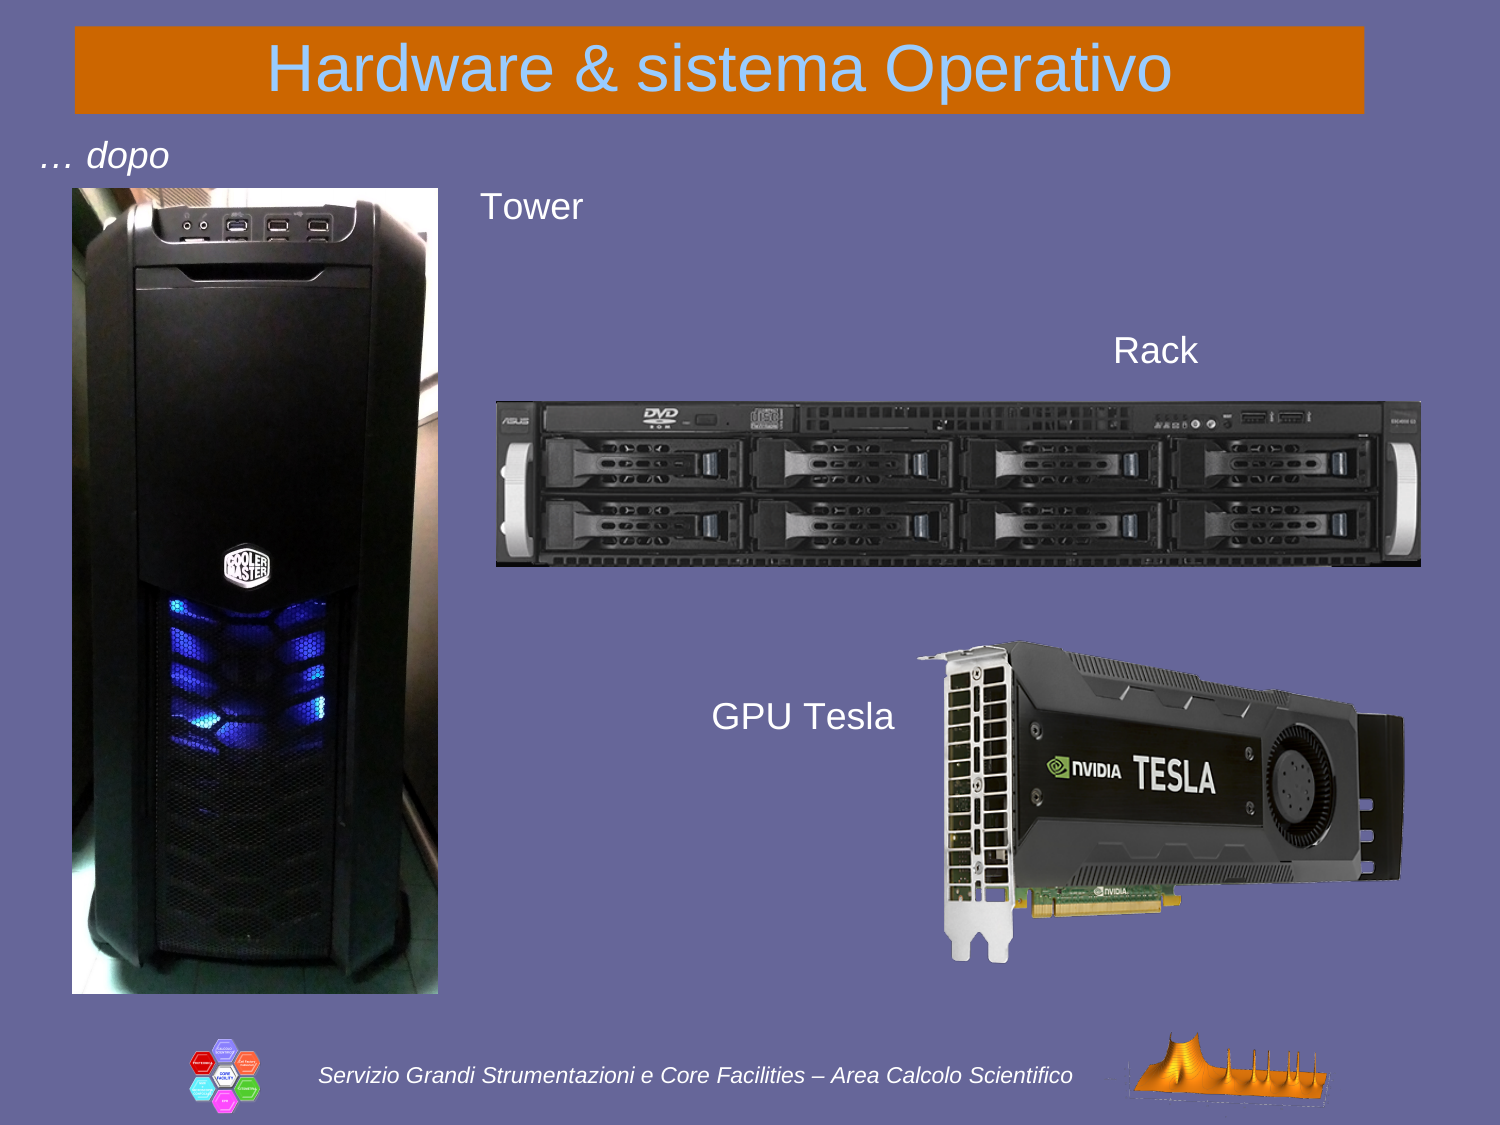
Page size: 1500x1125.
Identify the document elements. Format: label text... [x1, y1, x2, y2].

text_box … dopo [23, 124, 185, 184]
picture [183, 1034, 266, 1118]
text_box Rack [1098, 319, 1214, 379]
text_box GPU Tesla [696, 685, 905, 791]
picture [496, 401, 1421, 567]
picture [72, 188, 438, 994]
text_box Tower [465, 174, 595, 235]
text_box Hardware & sistema Operativo [74, 26, 1365, 114]
picture [909, 613, 1413, 992]
picture [1104, 1029, 1341, 1118]
